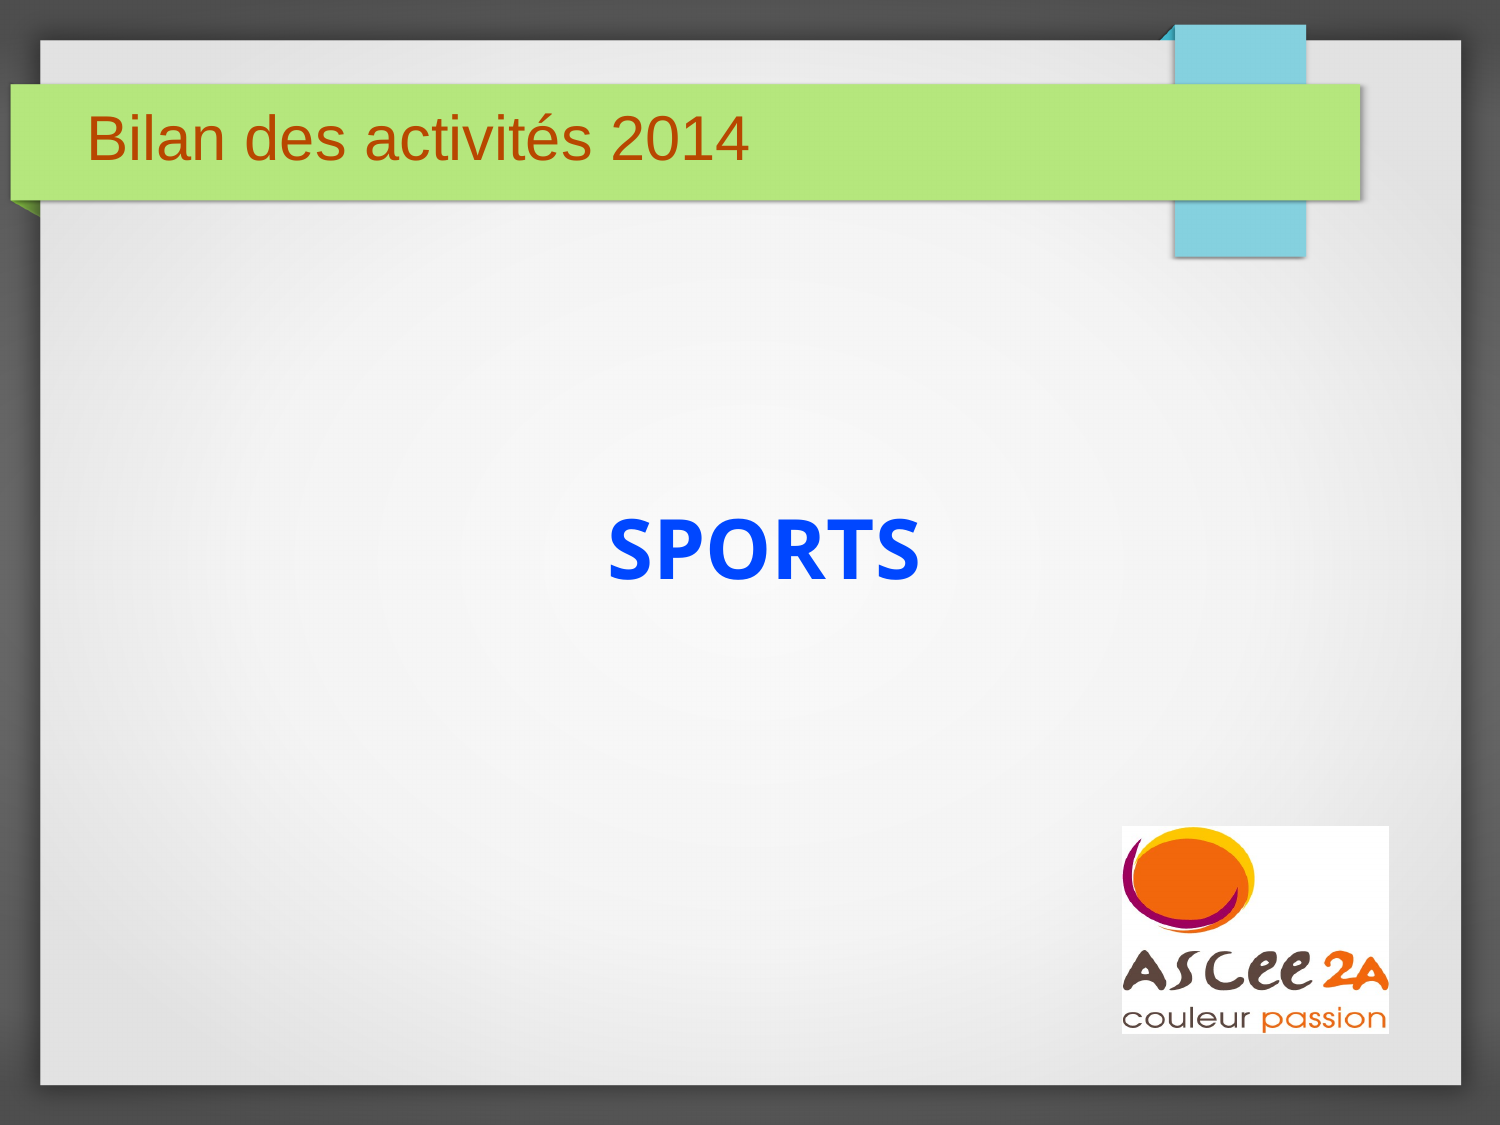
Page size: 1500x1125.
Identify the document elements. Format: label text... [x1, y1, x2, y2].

title Bilan des activités 2014 [71, 48, 1347, 237]
picture [0, 0, 1500, 1125]
subtitle SPORTS [224, 496, 1275, 784]
